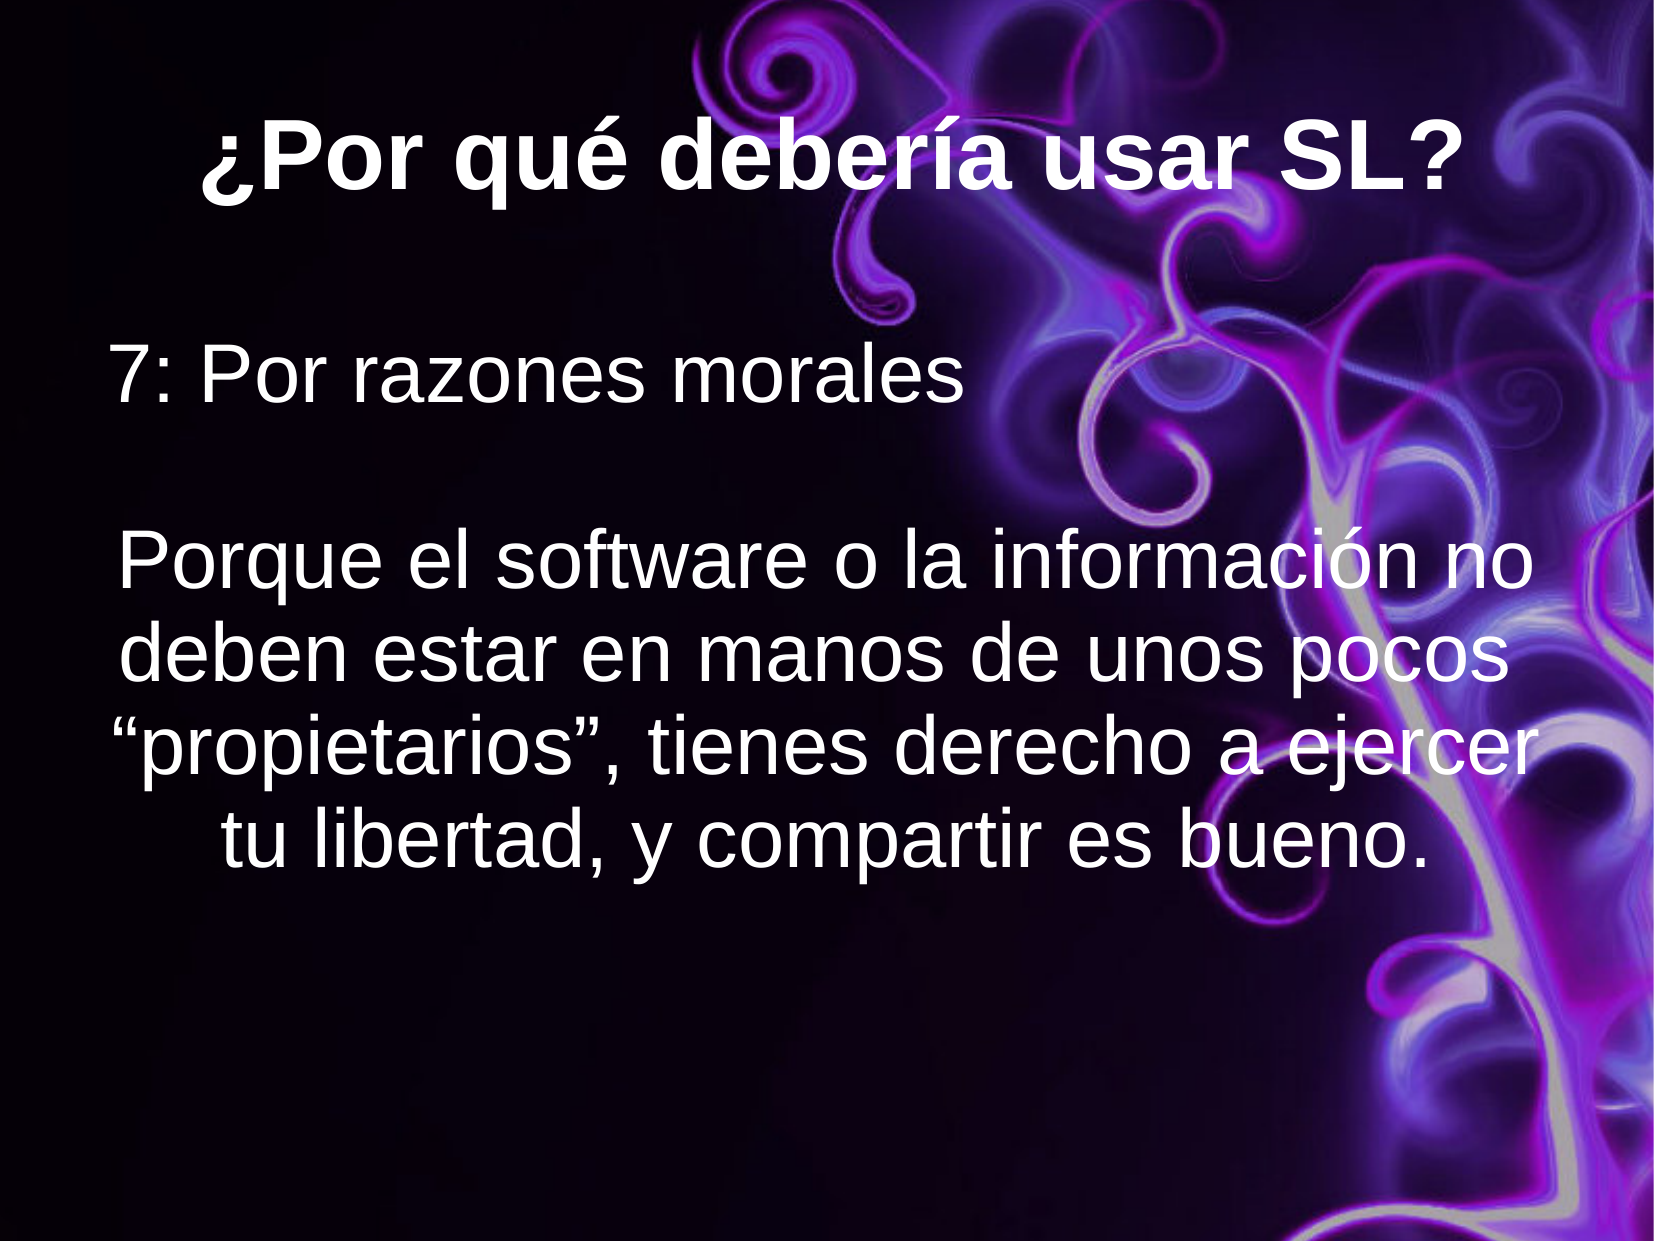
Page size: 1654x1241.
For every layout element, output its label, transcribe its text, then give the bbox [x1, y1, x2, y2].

subtitle 7: Por razones morales Porque el software o la información no deben estar en manos de unos pocos “propietarios”, tienes derecho a ejercer tu libertad, y compartir es bueno. [82, 290, 1571, 1109]
title ¿Por qué debería usar SL? [88, 59, 1577, 252]
picture [426, 252, 1227, 290]
